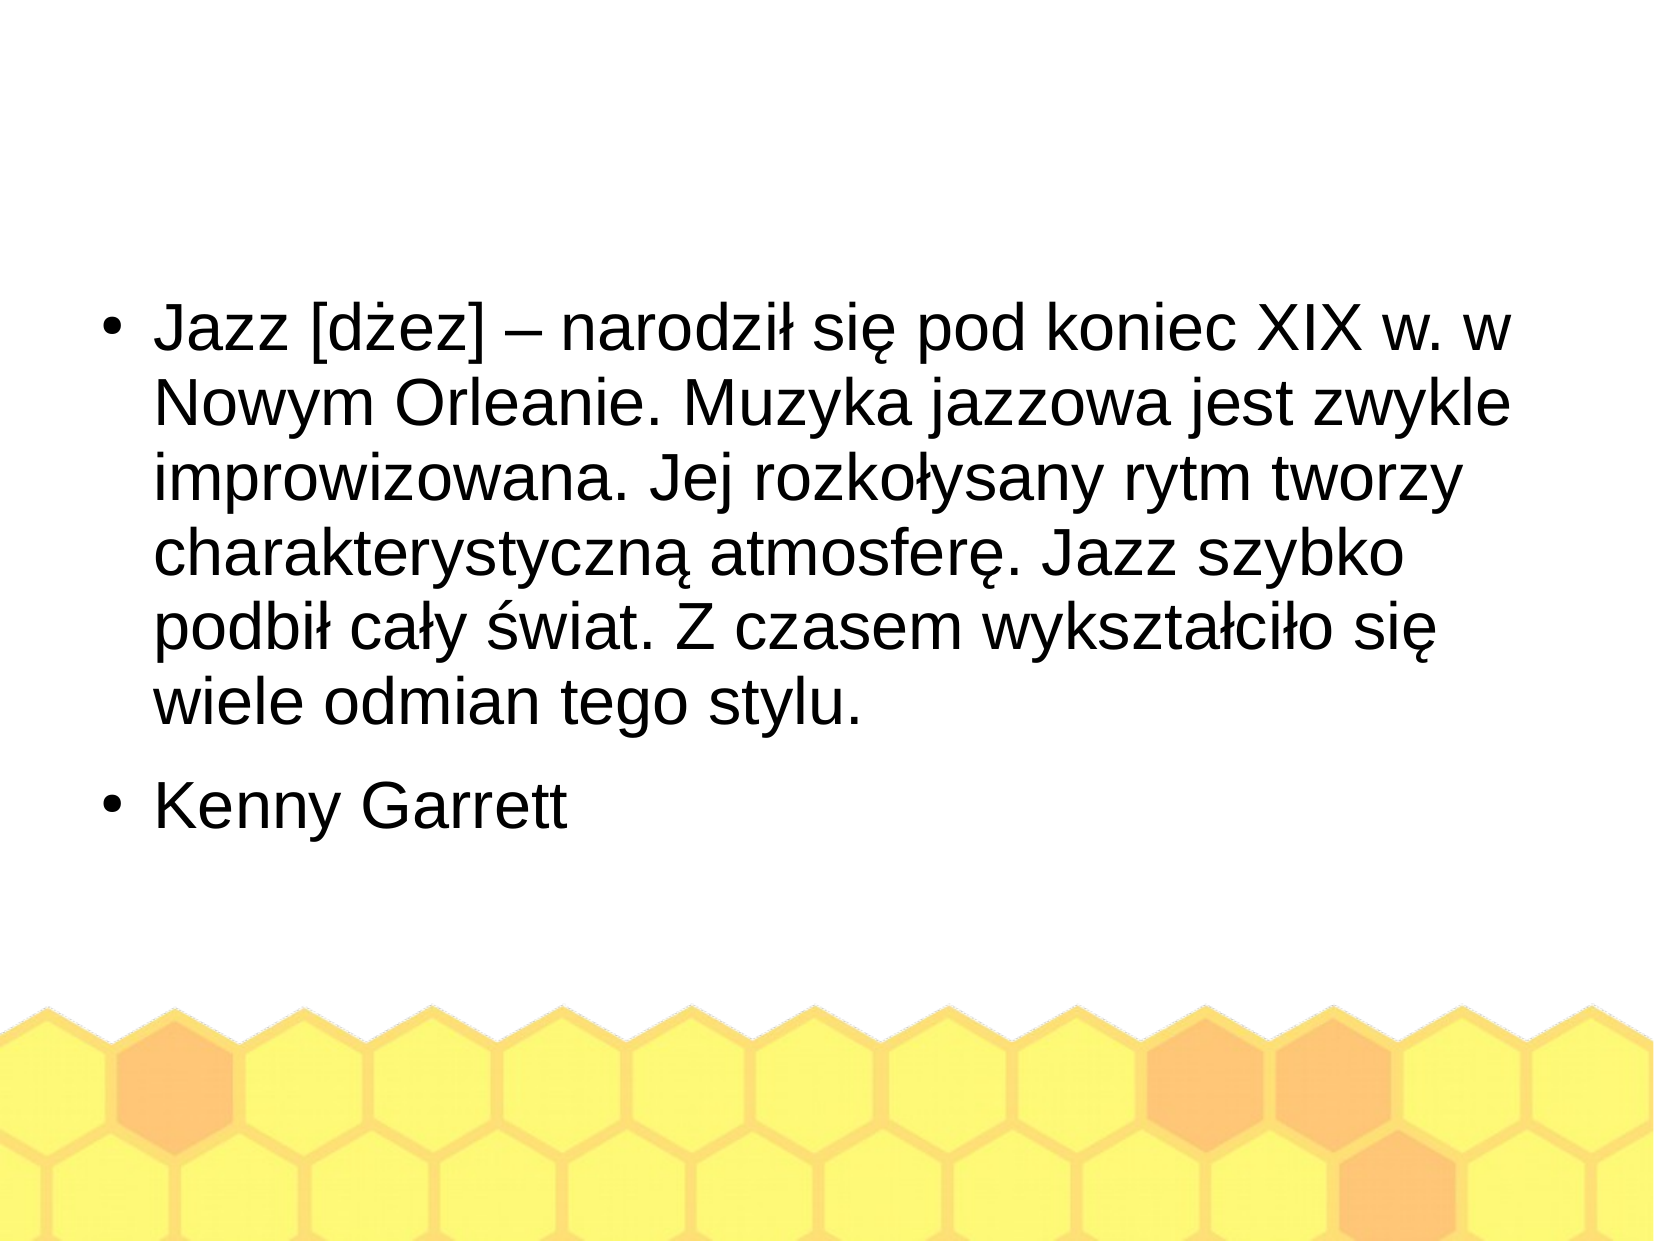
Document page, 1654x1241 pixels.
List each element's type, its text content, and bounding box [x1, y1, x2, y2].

list Jazz [dżez] – narodził się pod koniec XIX w. w Nowym Orleanie. Muzyka jazzowa jest zwykle improwizowana. Jej rozkołysany rytm tworzy charakterystyczną atmosferę. Jazz szybko podbił cały świat. Z czasem wykształciło się wiele odmian tego stylu. Kenny Garrett [82, 290, 1571, 1010]
picture [0, 1001, 1654, 1241]
